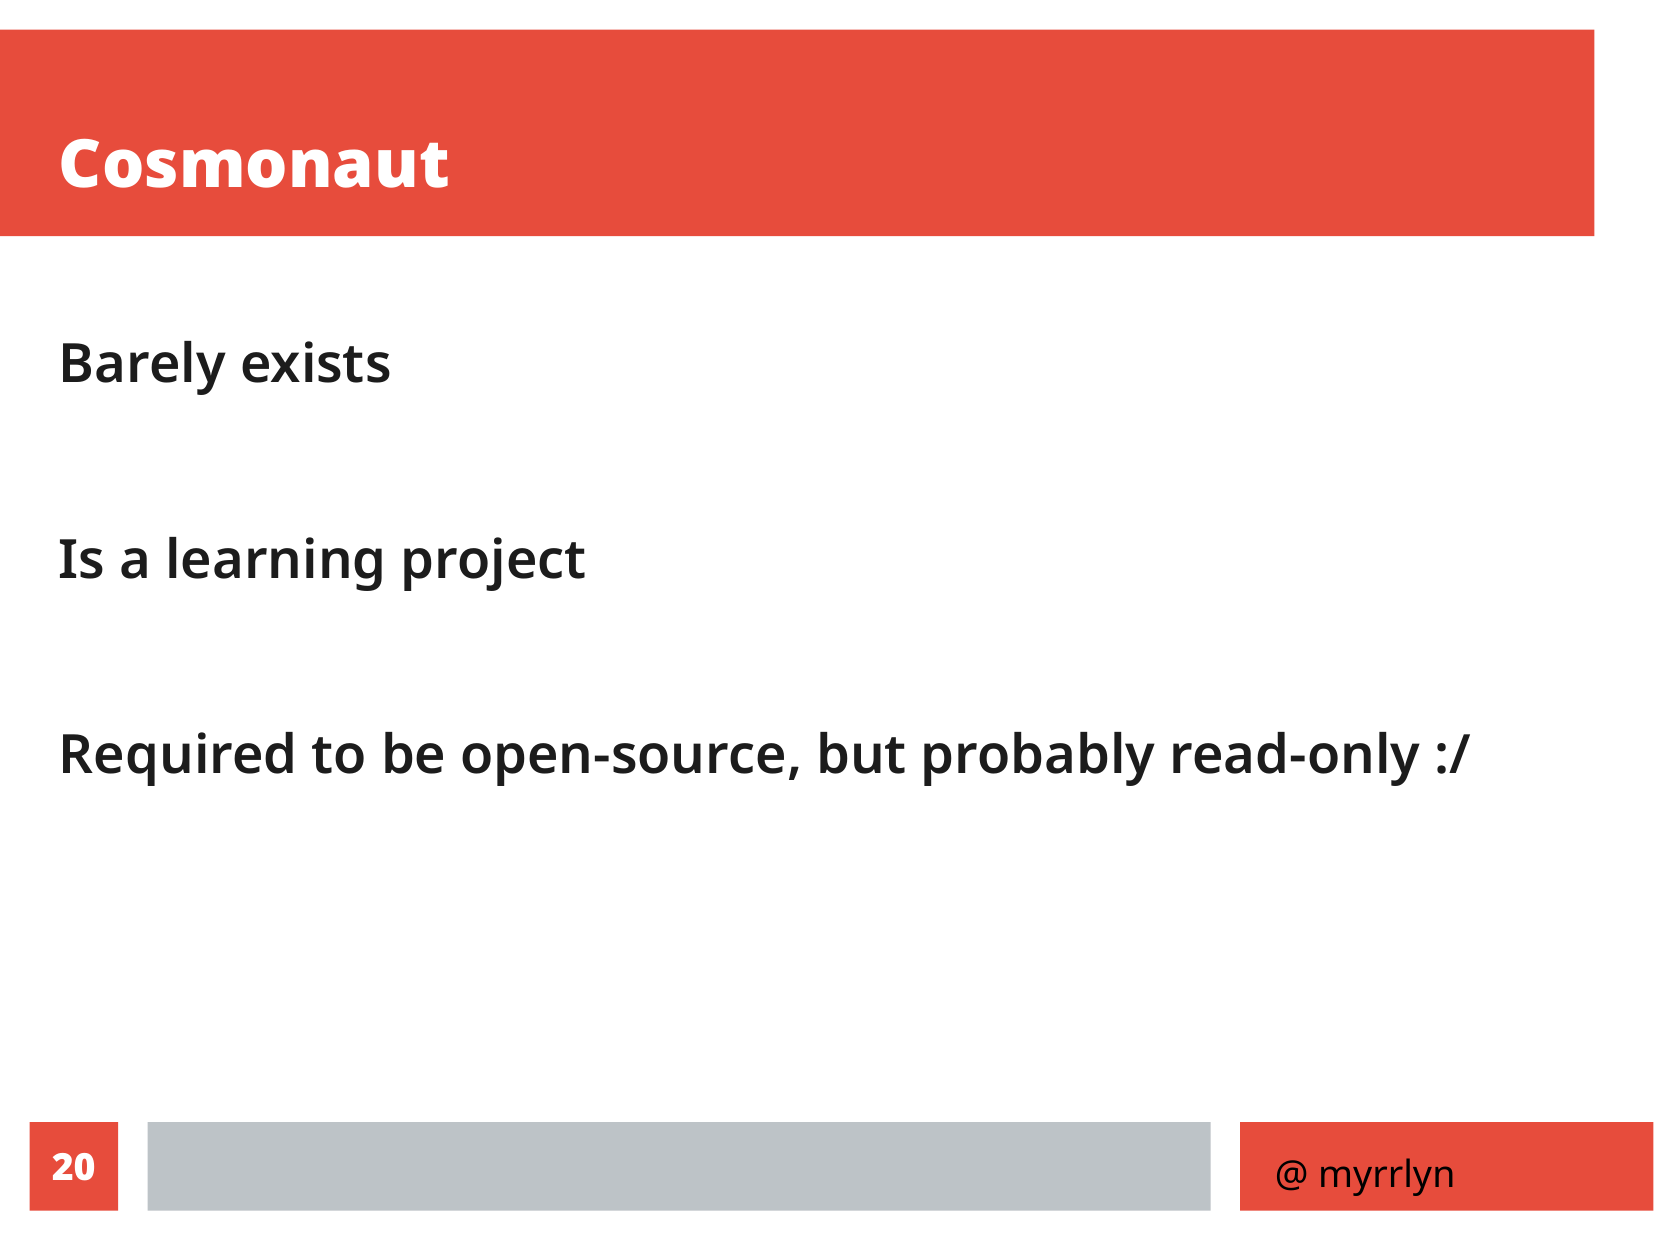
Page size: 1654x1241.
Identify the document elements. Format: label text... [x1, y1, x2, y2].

list Barely exists Is a learning project Required to be open-source, but probably read-only :/ [59, 324, 1565, 1093]
text_box @ myrrlyn [1260, 1140, 1636, 1202]
title Cosmonaut [59, 59, 1595, 207]
